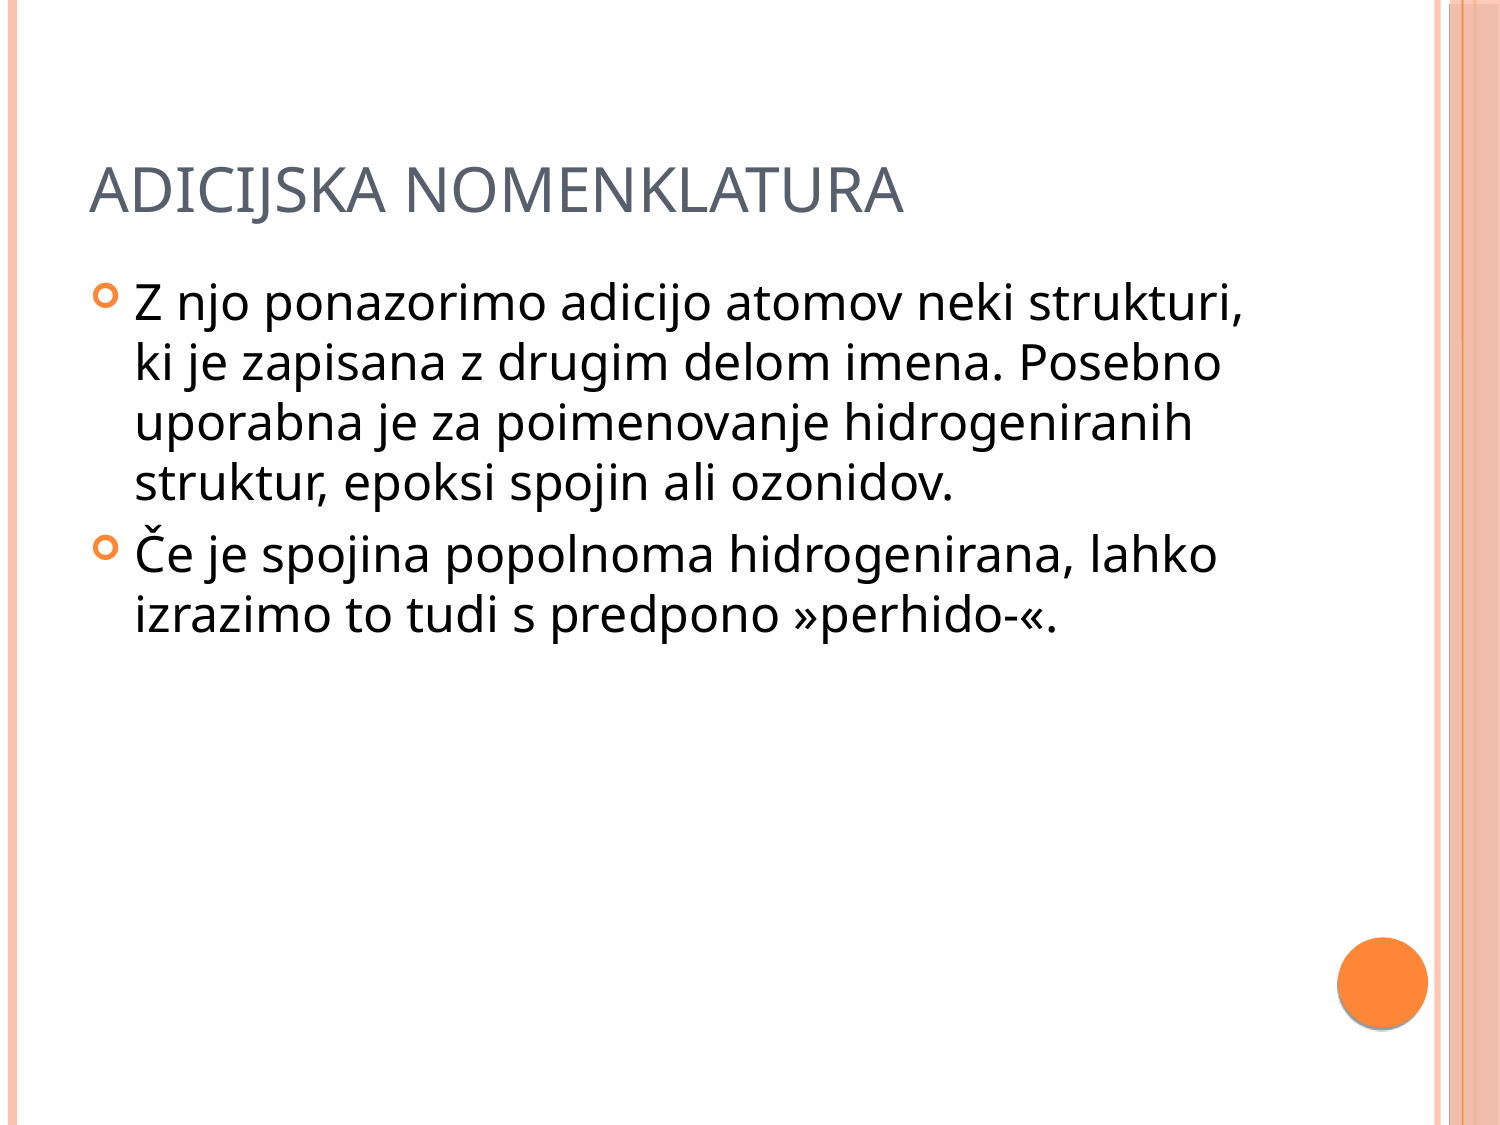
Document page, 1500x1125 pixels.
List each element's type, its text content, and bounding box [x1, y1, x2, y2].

title Adicijska nomenklatura [75, 45, 1300, 233]
list Z njo ponazorimo adicijo atomov neki strukturi, ki je zapisana z drugim delom imena. Posebno uporabna je za poimenovanje hidrogeniranih struktur, epoksi spojin ali ozonidov. Če je spojina popolnoma hidrogenirana, lahko izrazimo to tudi s predpono »perhido-«. [75, 262, 1300, 1062]
